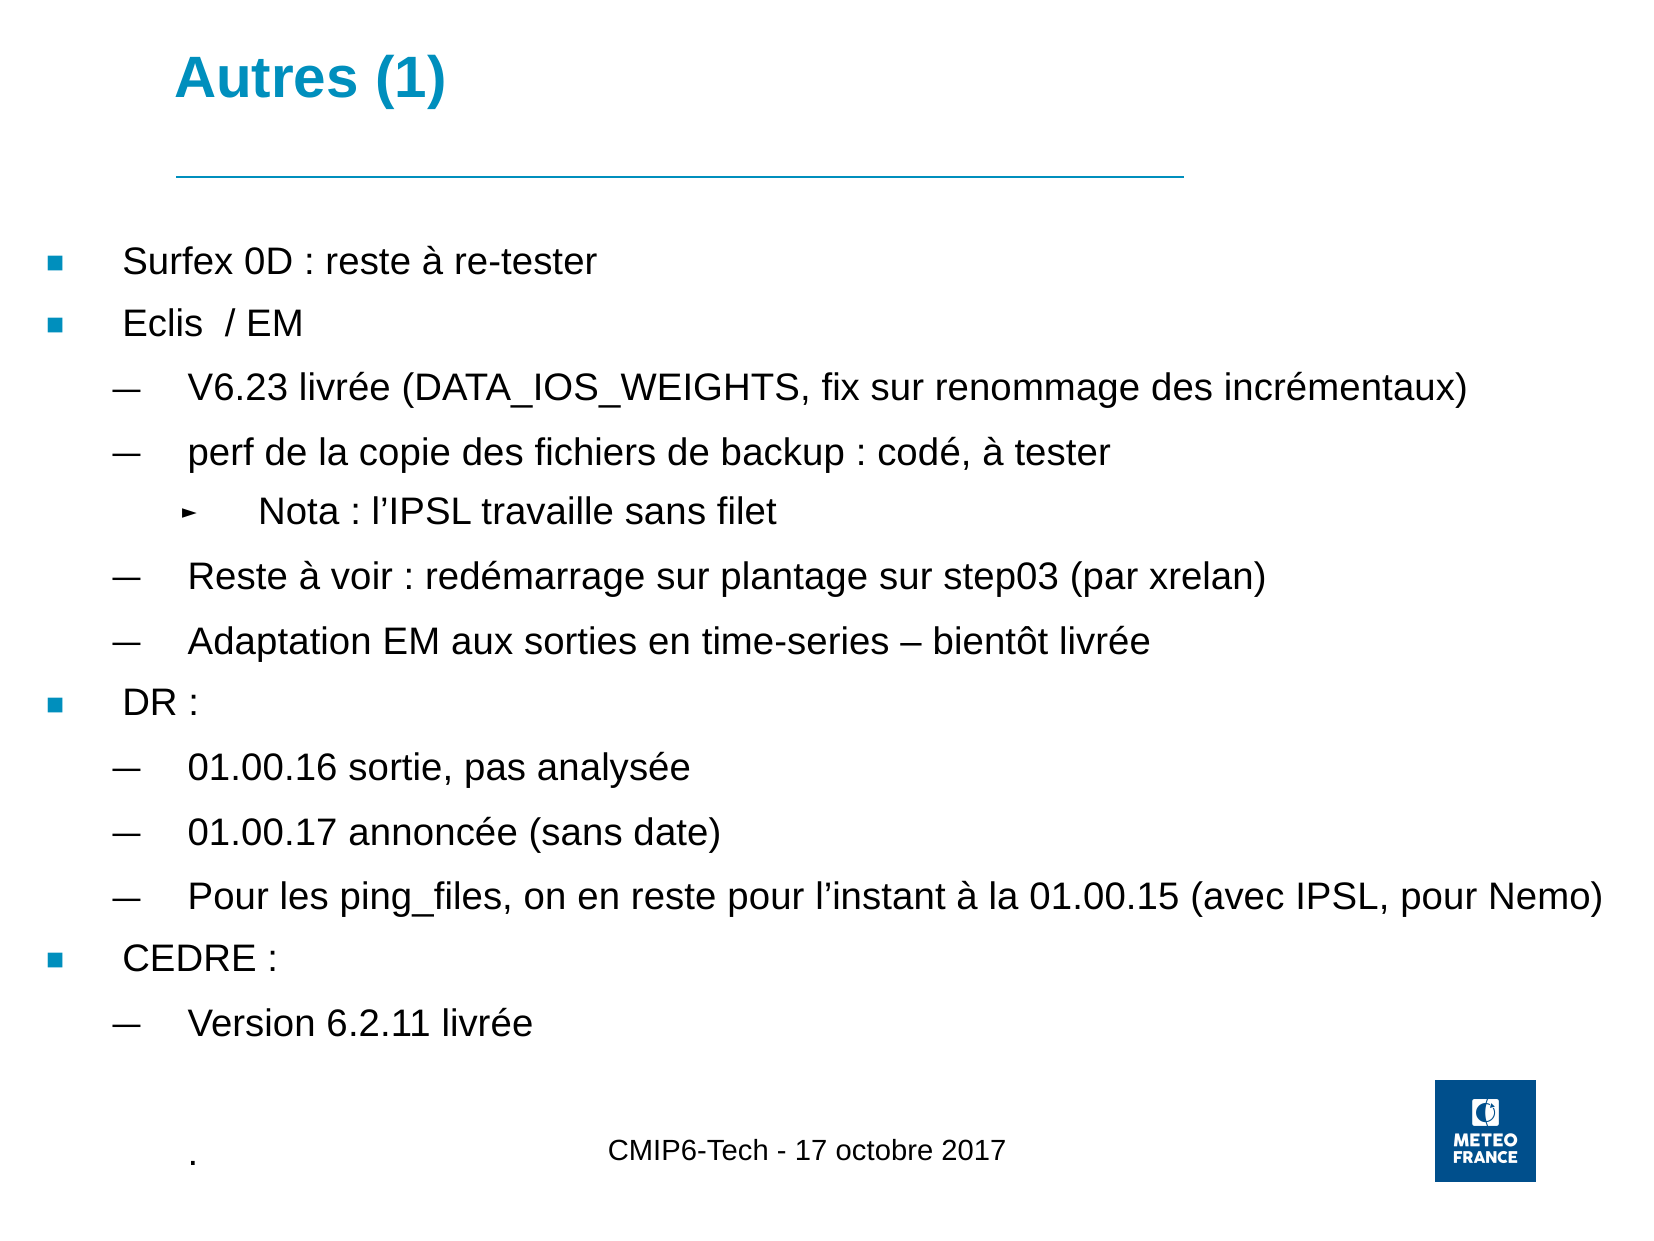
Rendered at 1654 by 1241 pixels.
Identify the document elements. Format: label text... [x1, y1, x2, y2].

title Autres (1) [174, 0, 1654, 156]
list Surfex 0D : reste à re-tester Eclis / EM V6.23 livrée (DATA_IOS_WEIGHTS, fix sur renommage des incrémentaux) perf de la copie des fichiers de backup : codé, à tester Nota : l’IPSL travaille sans filet Reste à voir : redémarrage sur plantage sur step03 (par xrelan) Adaptation EM aux sorties en time-series – bientôt livrée DR : 01.00.16 sortie, pas analysée 01.00.17 annoncée (sans date) Pour les ping_files, on en reste pour l’instant à la 01.00.15 (avec IPSL, pour Nemo) CEDRE : Version 6.2.11 livrée . [29, 239, 1627, 1188]
